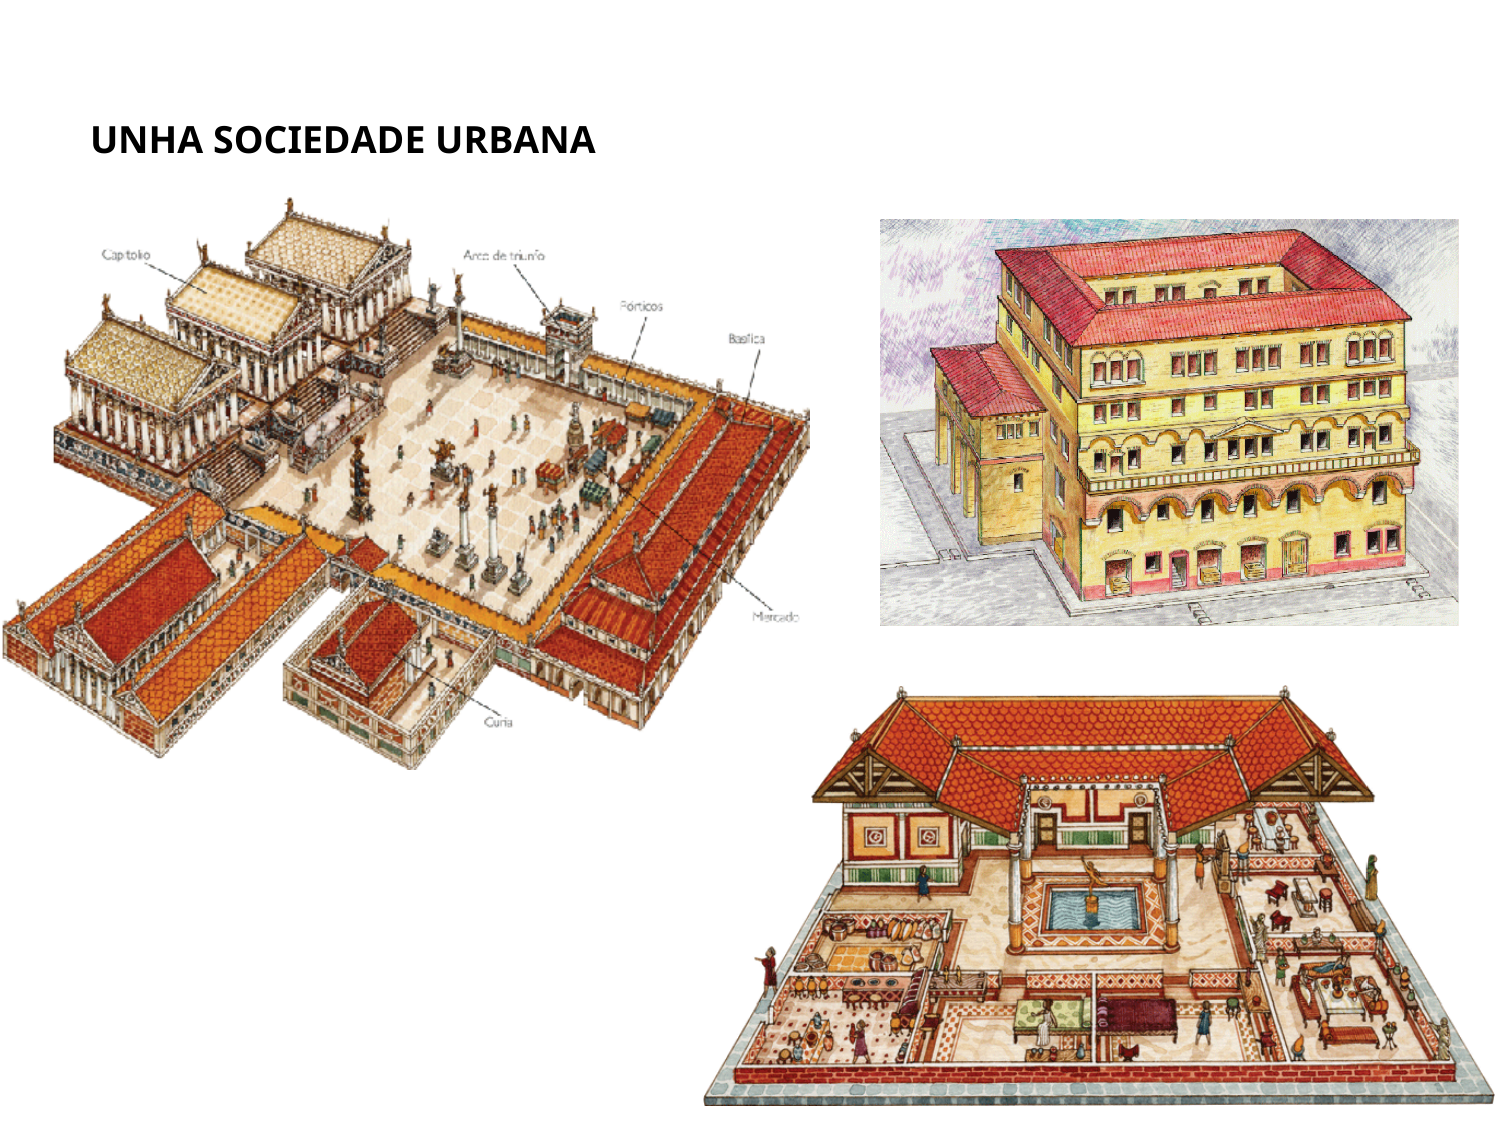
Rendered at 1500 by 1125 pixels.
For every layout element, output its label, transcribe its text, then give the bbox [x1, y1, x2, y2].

picture [880, 219, 1459, 626]
picture [0, 196, 1495, 1106]
title UNHA SOCIEDADE URBANA [75, 45, 1426, 233]
